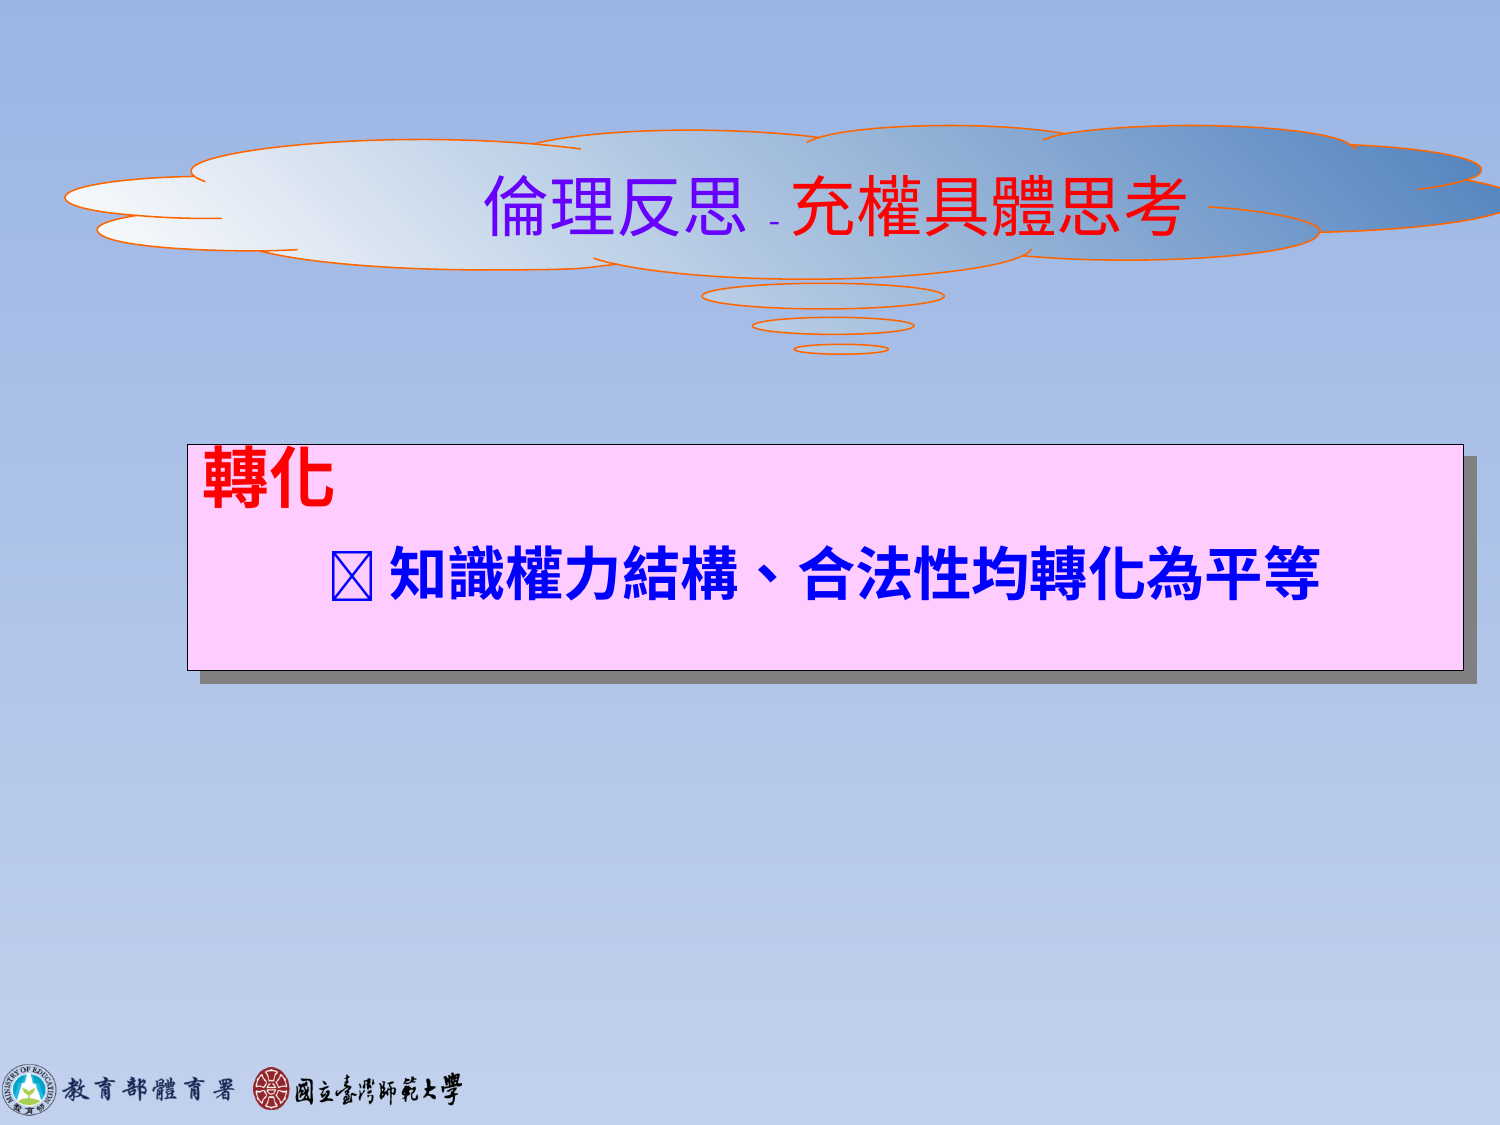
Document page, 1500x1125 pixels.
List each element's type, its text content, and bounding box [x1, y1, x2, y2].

text_box 倫理反思-充權具體思考 [752, 317, 914, 335]
text_box 轉化 知識權力結構、合法性均轉化為平等 [187, 444, 1463, 671]
text_box 倫理反思-充權具體思考 [702, 283, 945, 309]
text_box 倫理反思-充權具體思考 [794, 344, 889, 355]
text_box 倫理反思-充權具體思考 [64, 125, 1500, 280]
